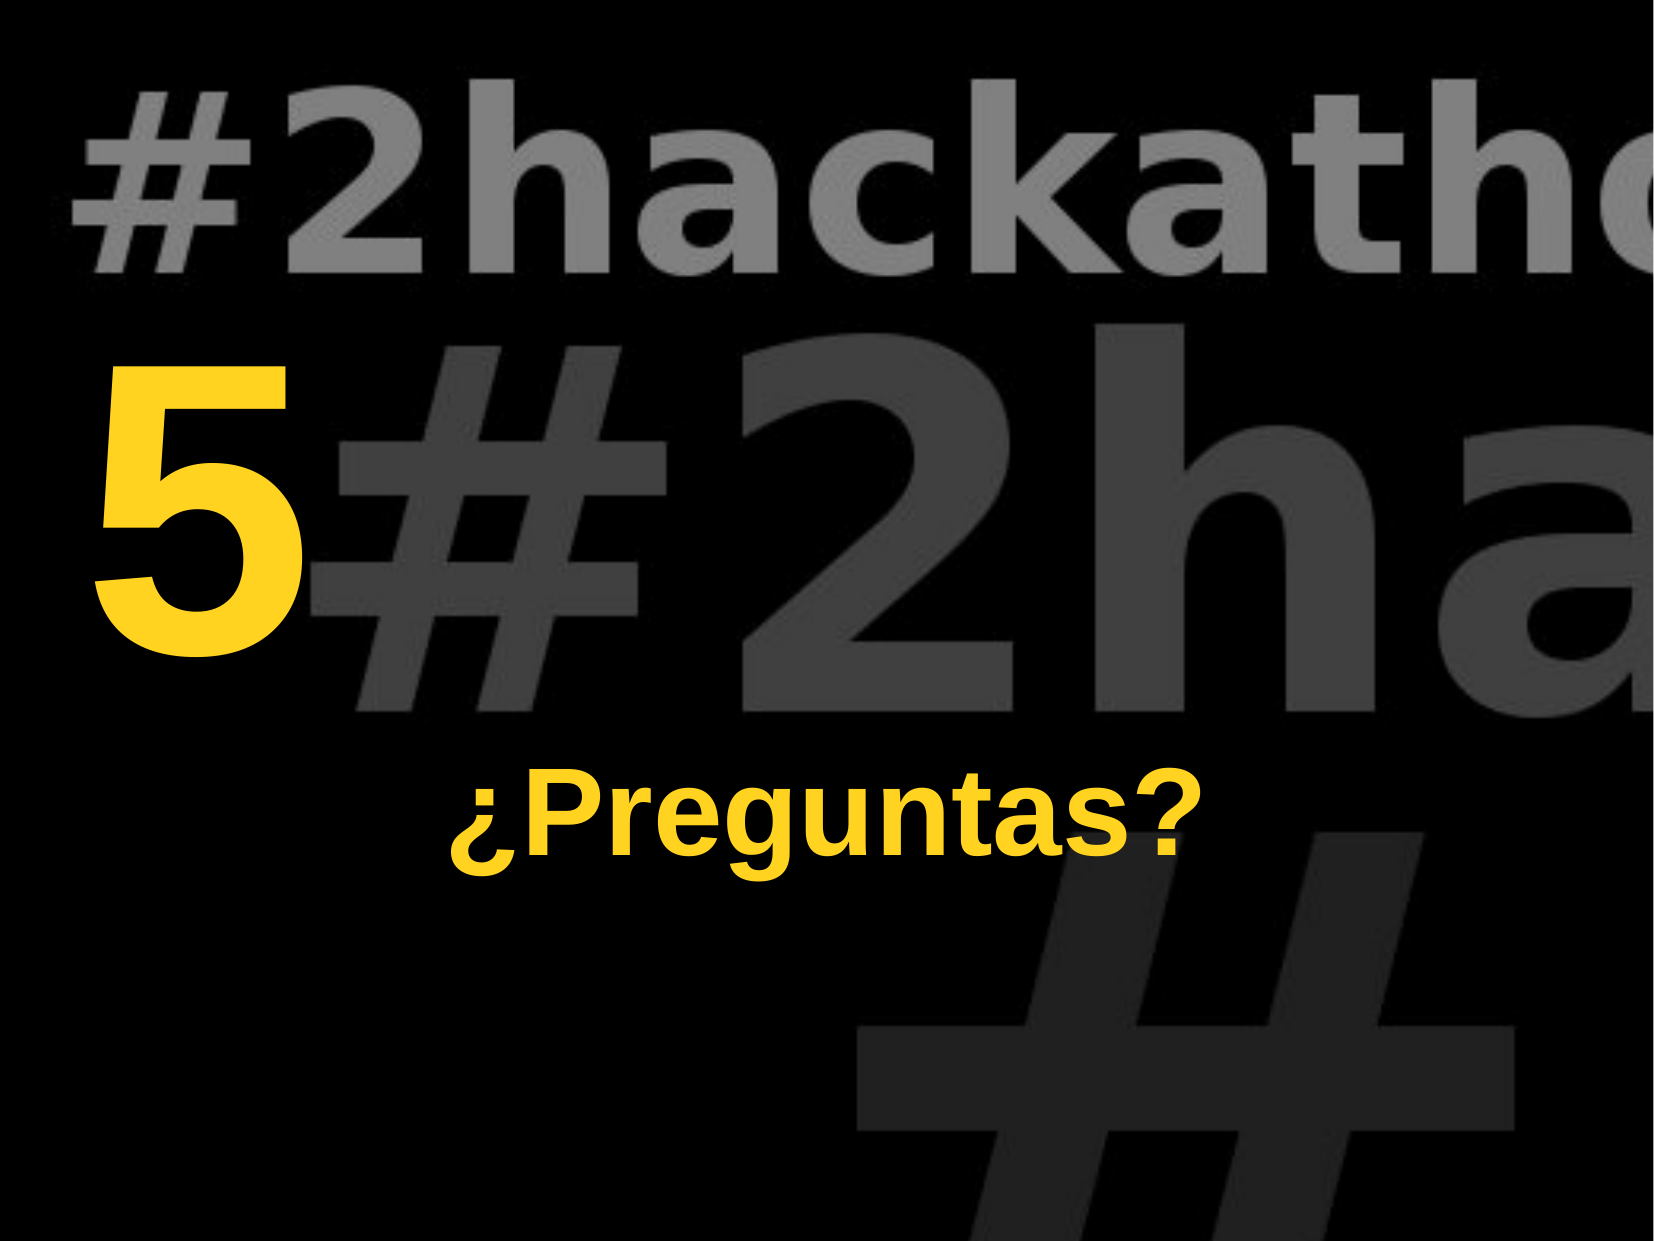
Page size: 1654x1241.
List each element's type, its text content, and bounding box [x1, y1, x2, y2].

subtitle 5 ¿Preguntas? [82, 49, 1571, 1109]
picture [0, 0, 1654, 1241]
